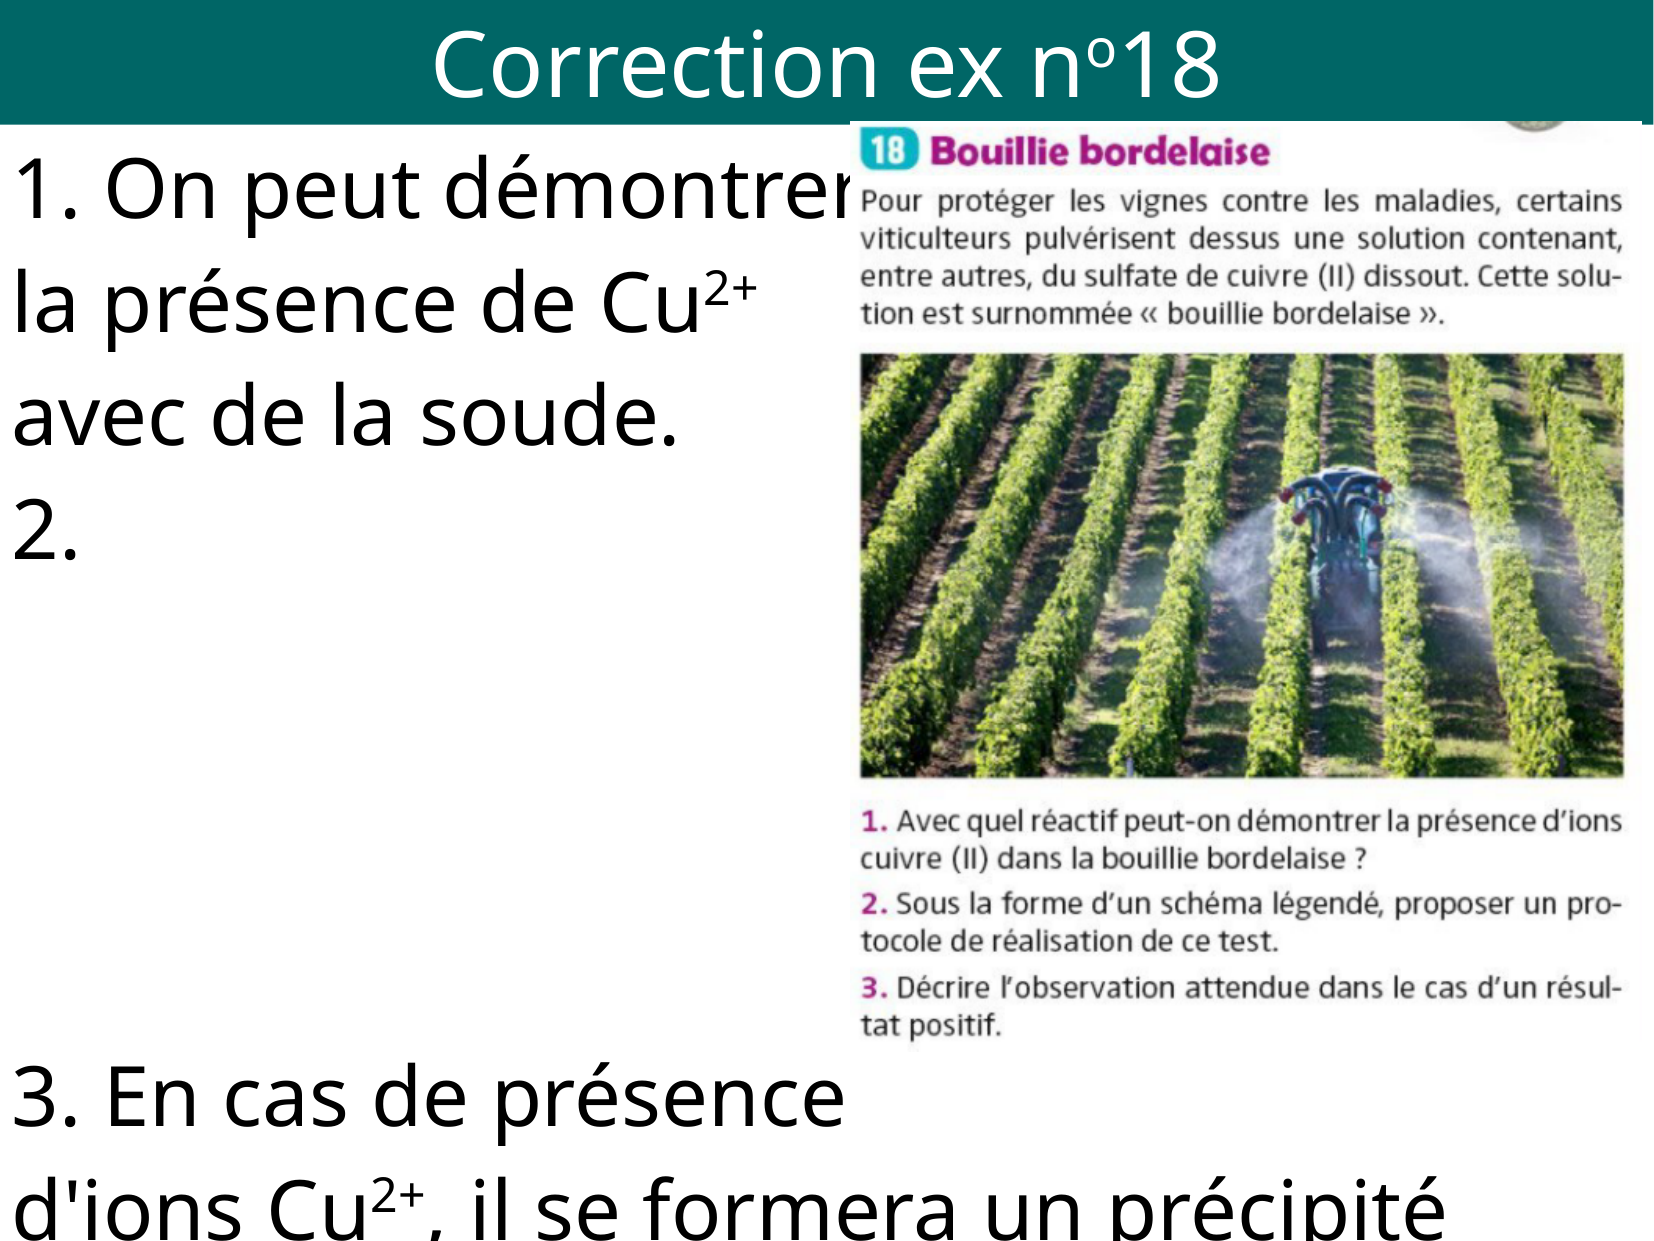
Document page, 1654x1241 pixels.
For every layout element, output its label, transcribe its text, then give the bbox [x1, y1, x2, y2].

title Correction ex no18 [0, 8, 1654, 116]
subtitle 1. On peut démontrer la présence de Cu2+ avec de la soude. 2. 3. En cas de présence d'ions Cu2+, il se formera un précipité bleu. [11, 129, 1642, 1229]
picture [850, 121, 1642, 1052]
